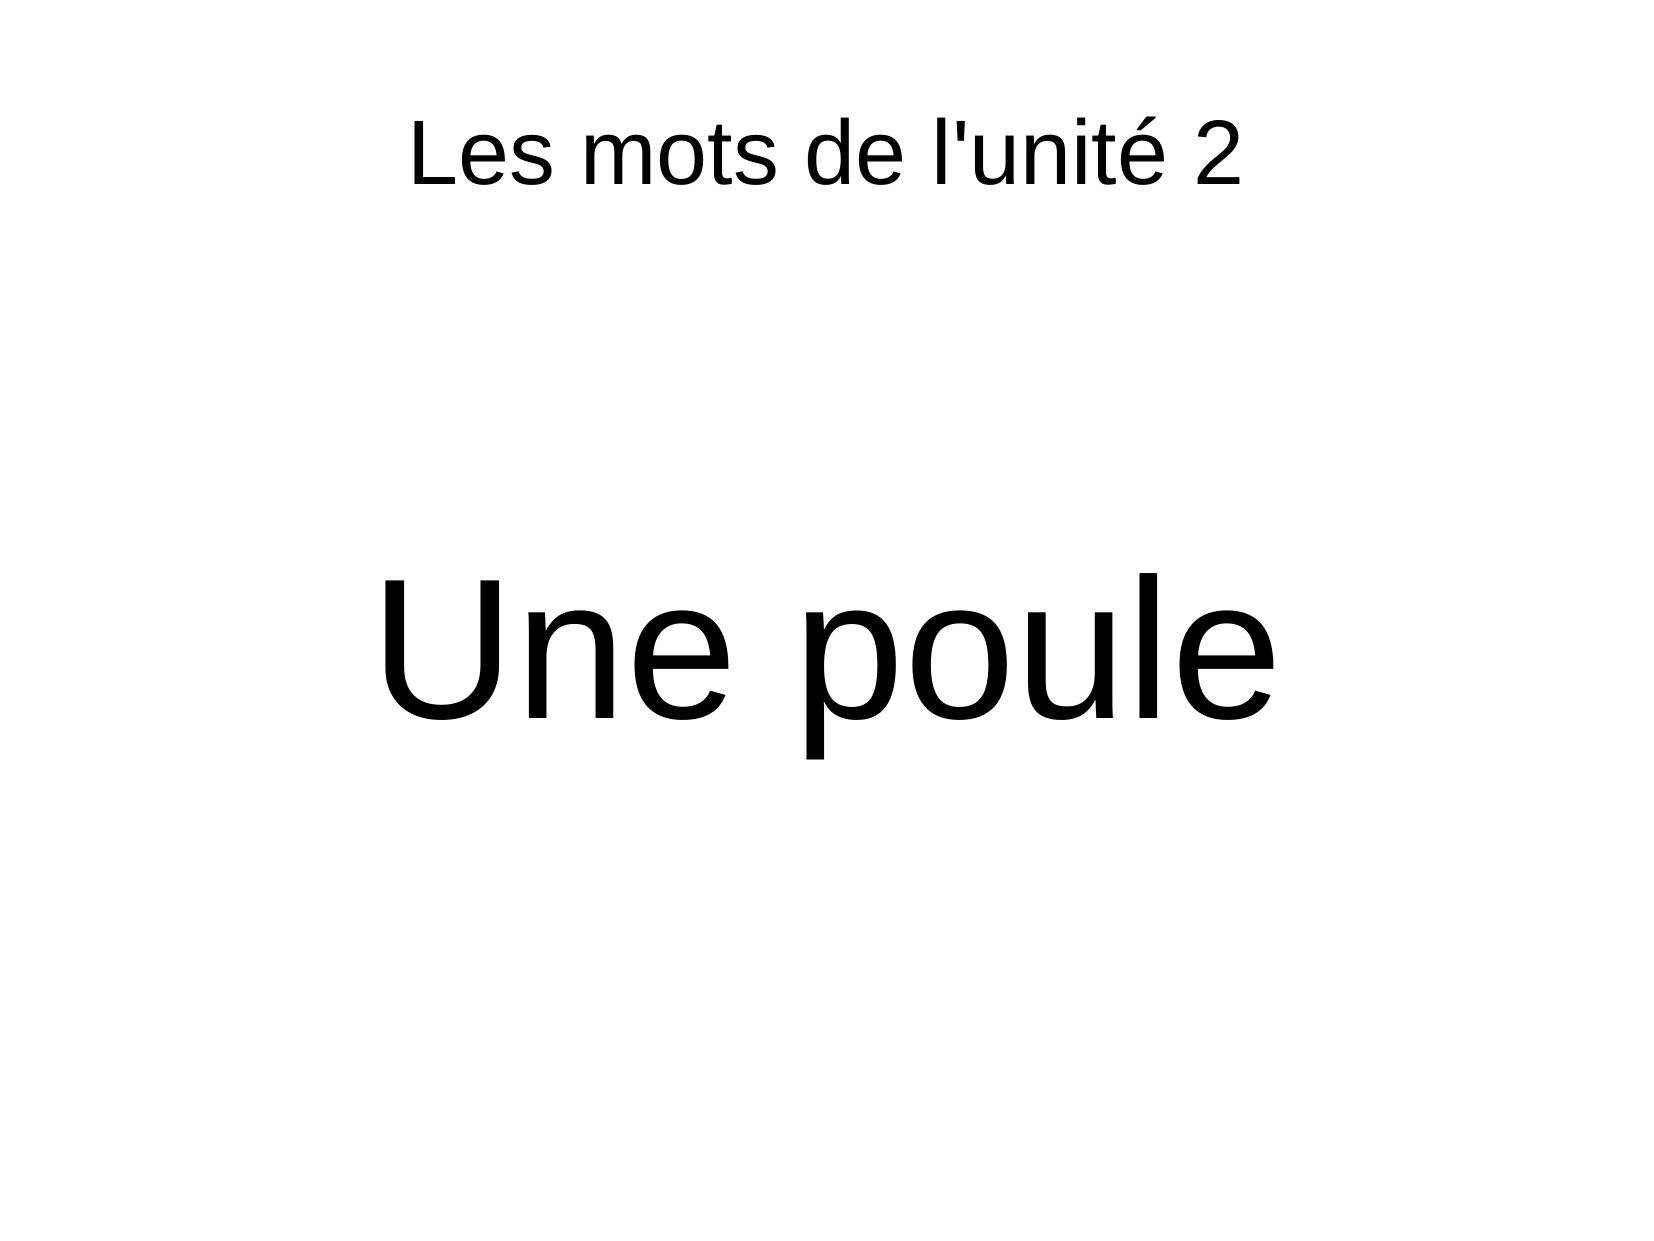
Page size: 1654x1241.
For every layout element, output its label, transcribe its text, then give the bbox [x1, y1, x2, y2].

subtitle Une poule [82, 290, 1571, 1010]
title Les mots de l'unité 2 [82, 49, 1571, 257]
